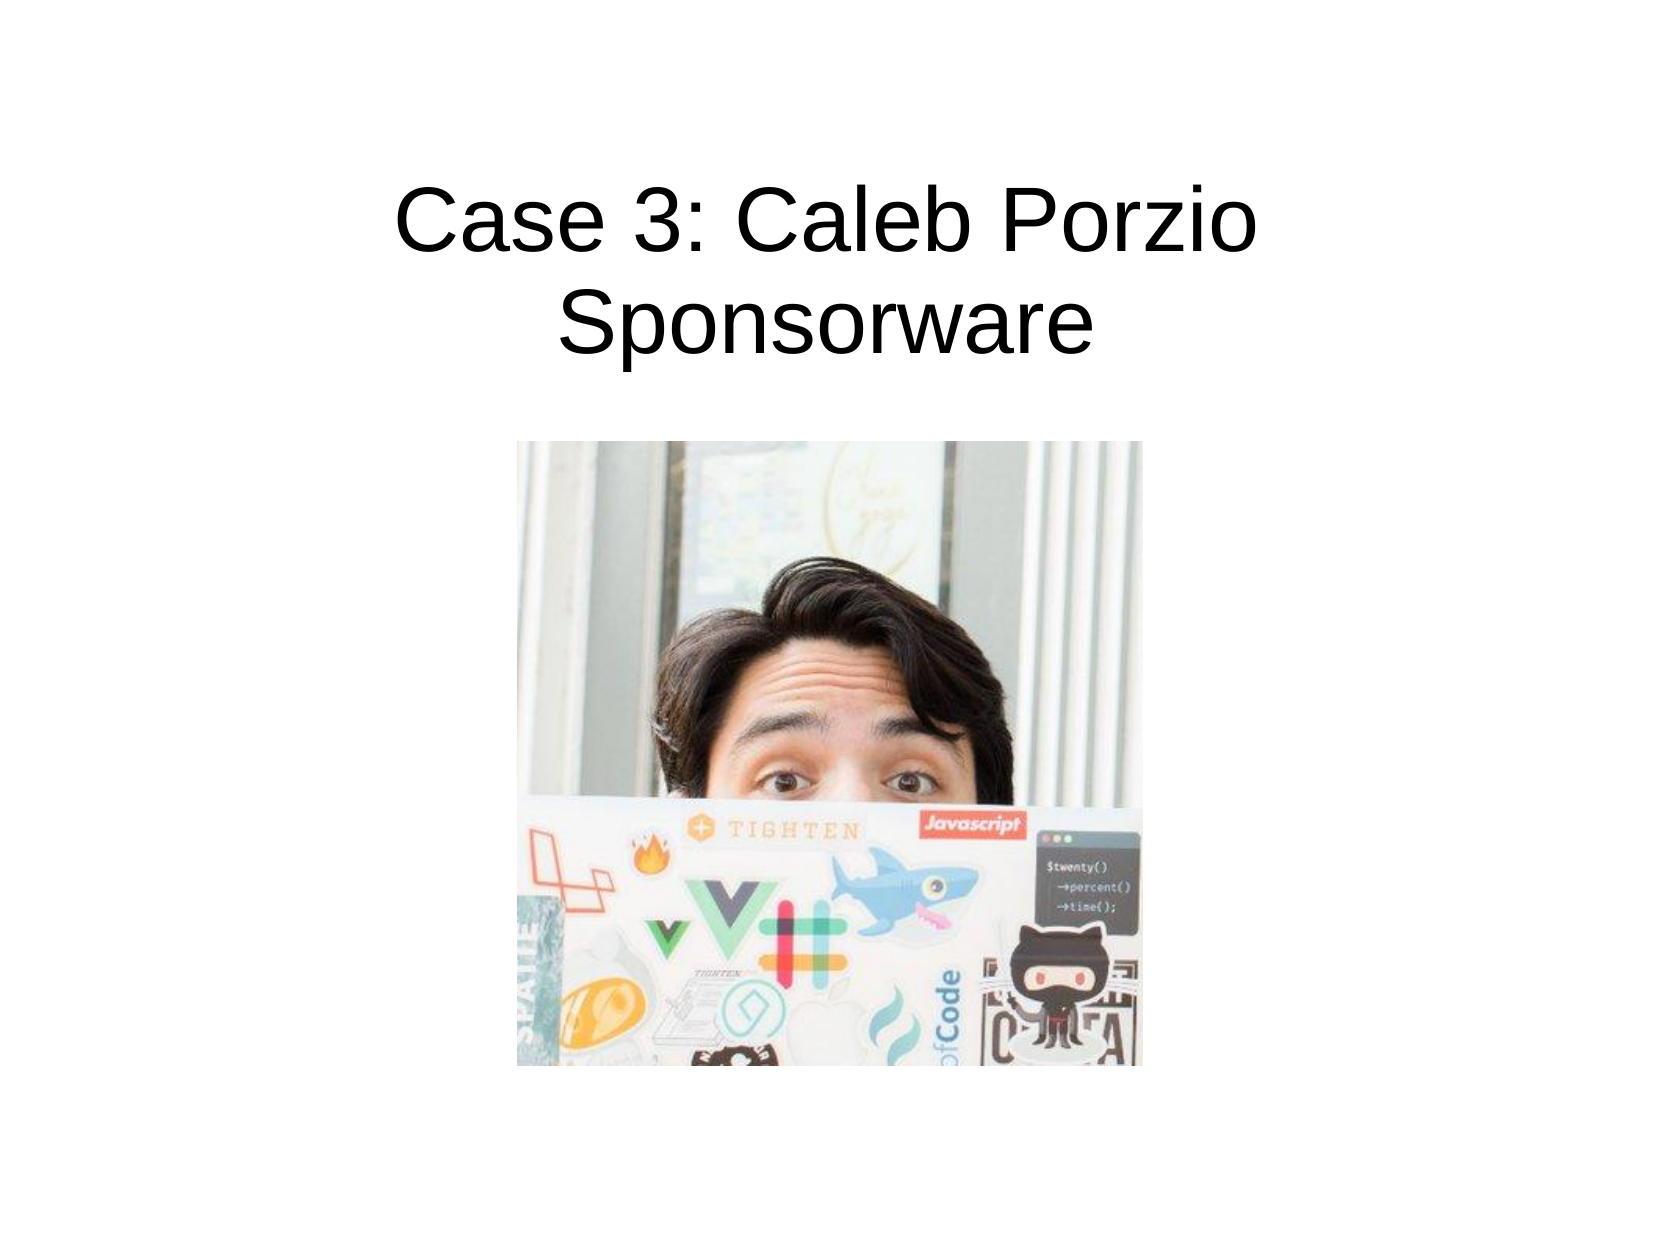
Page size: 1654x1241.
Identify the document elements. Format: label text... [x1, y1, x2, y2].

picture [517, 441, 1143, 1067]
title Case 3: Caleb Porzio Sponsorware [82, 167, 1571, 375]
